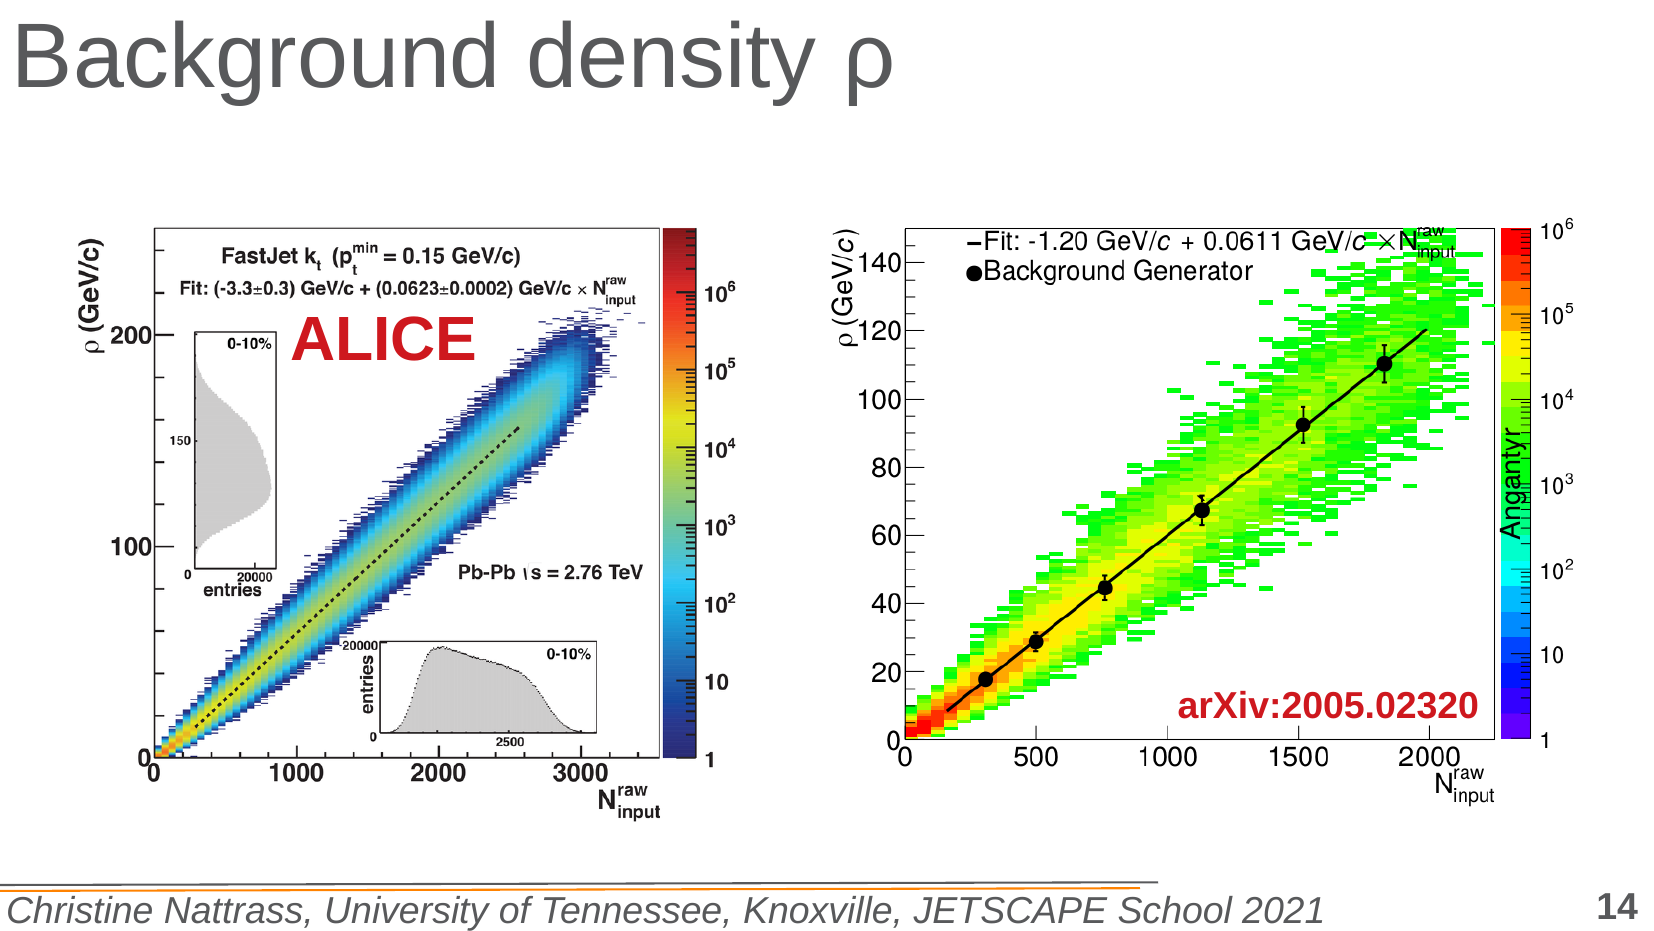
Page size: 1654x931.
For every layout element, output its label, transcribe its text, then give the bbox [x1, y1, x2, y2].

picture [825, 209, 1579, 811]
title Background density ρ [82, 37, 1571, 193]
text_box ALICE [275, 296, 516, 382]
text_box arXiv:2005.02320 [1163, 677, 1554, 762]
picture [42, 221, 772, 822]
